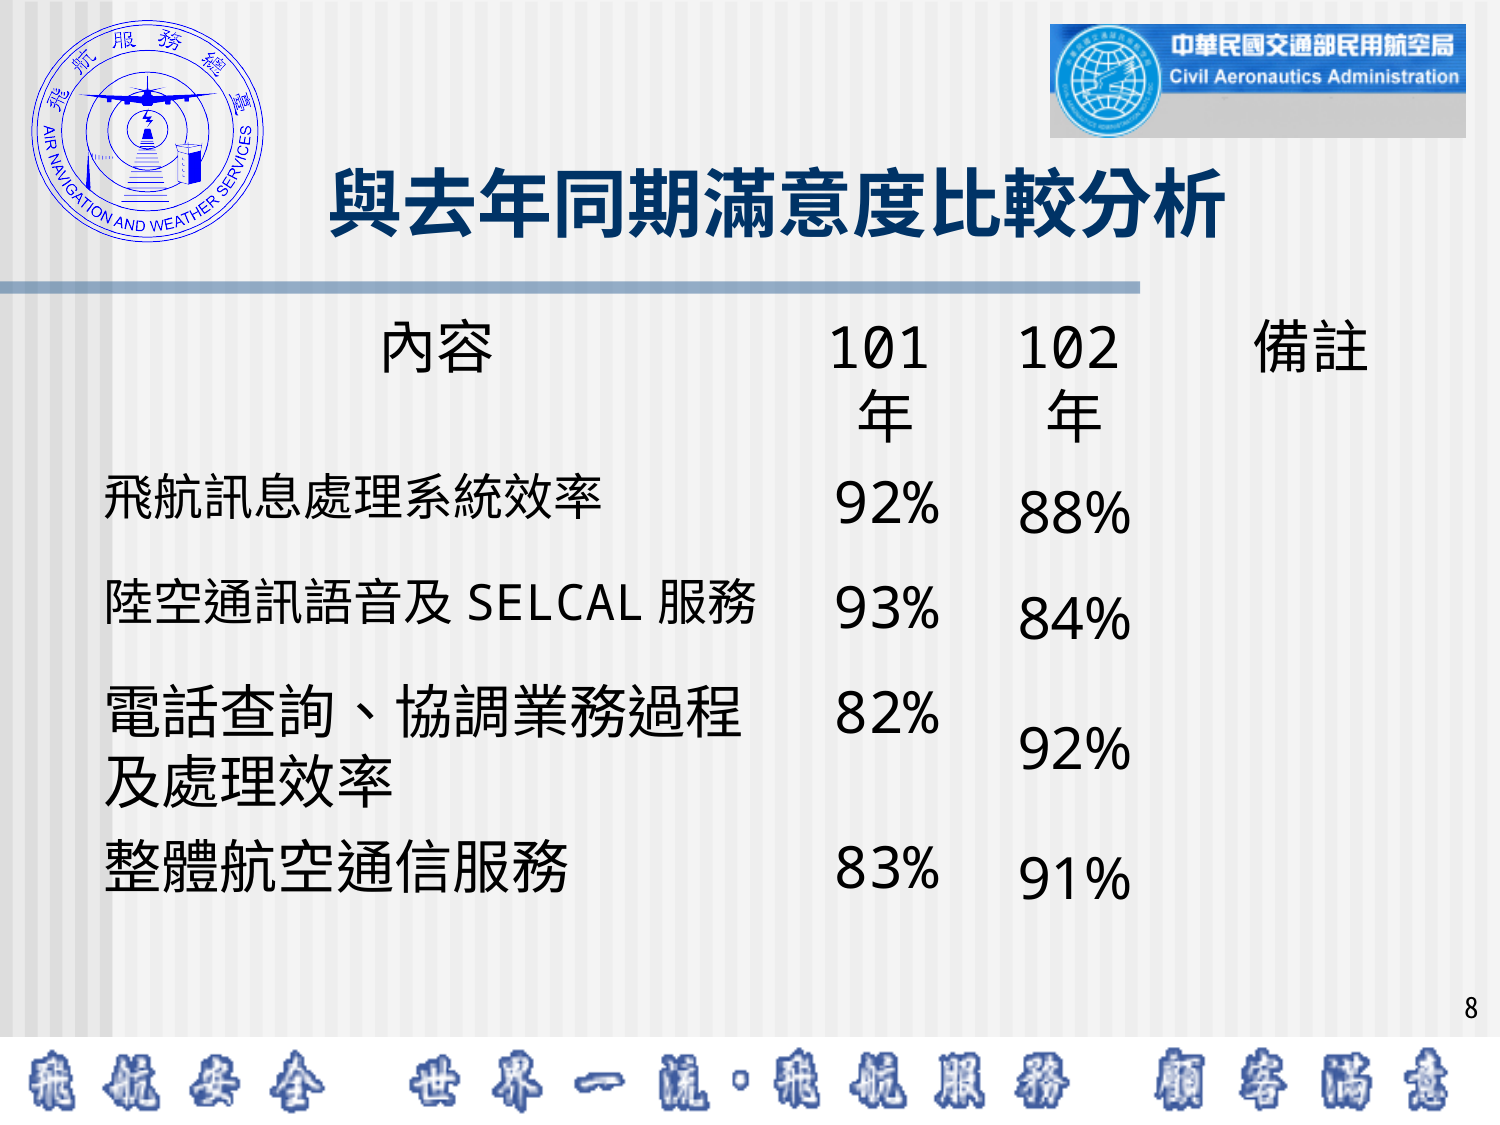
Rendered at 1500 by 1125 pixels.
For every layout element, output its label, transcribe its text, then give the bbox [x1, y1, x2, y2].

table_cell [1164, 668, 1459, 823]
table_cell 88% [986, 458, 1164, 563]
table_header 內容 [89, 303, 785, 458]
table_header 102年 [986, 303, 1164, 458]
title 與去年同期滿意度比較分析 [312, 148, 1329, 255]
table_header 101年 [785, 303, 986, 458]
table_cell 93% [785, 563, 986, 668]
table_cell 陸空通訊語音及SELCAL服務 [89, 563, 785, 668]
table_cell [1164, 823, 1459, 928]
table_cell 82% [785, 668, 986, 823]
table_header 備註 [1164, 303, 1459, 458]
table_cell 84% [986, 563, 1164, 668]
table_cell 整體航空通信服務 [89, 823, 785, 928]
table_cell [1164, 563, 1459, 668]
table_cell 91% [986, 823, 1164, 928]
table_cell 92% [986, 668, 1164, 823]
table_cell 電話查詢、協調業務過程及處理效率 [89, 668, 785, 823]
table_cell 飛航訊息處理系統效率 [89, 458, 785, 563]
table_cell [1164, 458, 1459, 563]
text_box <編號> [1181, 964, 1495, 1040]
table_cell 83% [785, 823, 986, 928]
table_cell 92% [785, 458, 986, 563]
table_cell [89, 928, 1459, 1033]
